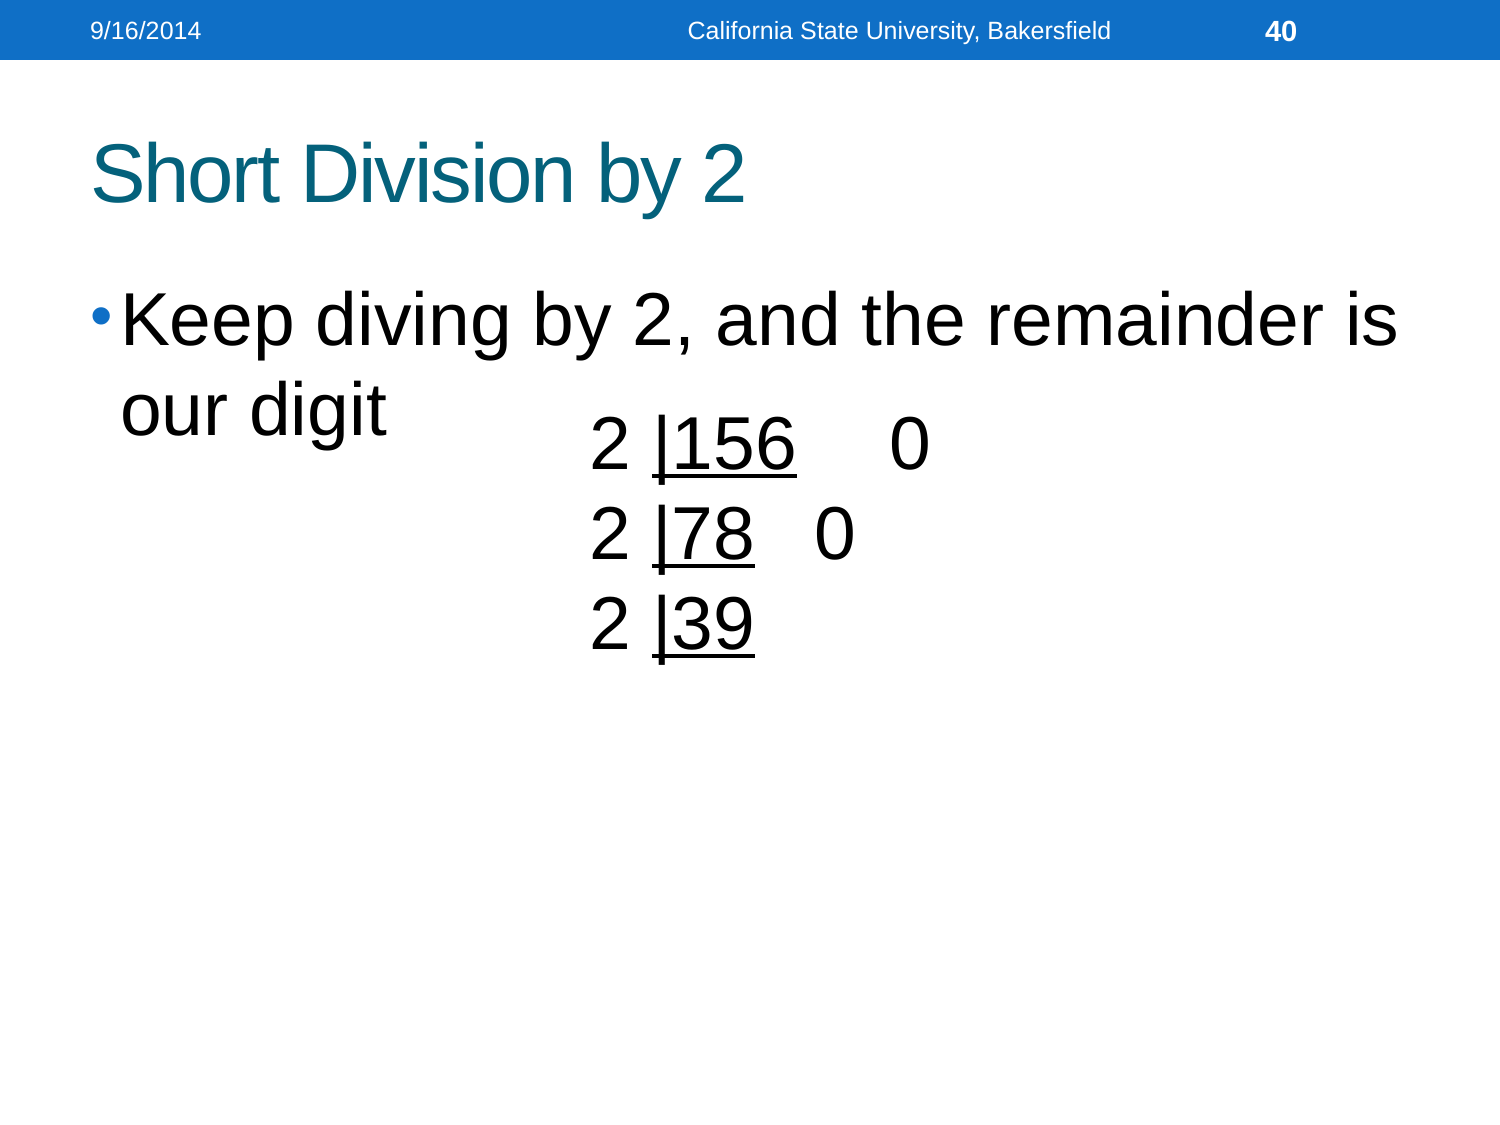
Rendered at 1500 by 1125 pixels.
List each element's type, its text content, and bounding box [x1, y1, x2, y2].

footer California State University, Bakersfield [562, 3, 1238, 57]
list Keep diving by 2, and the remainder is our digit [75, 262, 1425, 1063]
slide_number <number> [1250, 3, 1425, 57]
slide_number 9/16/2014 [75, 3, 550, 57]
title Short Division by 2 [75, 87, 1425, 250]
text_box 2 |156 0 2 |78 0 2 |39 [574, 387, 963, 673]
